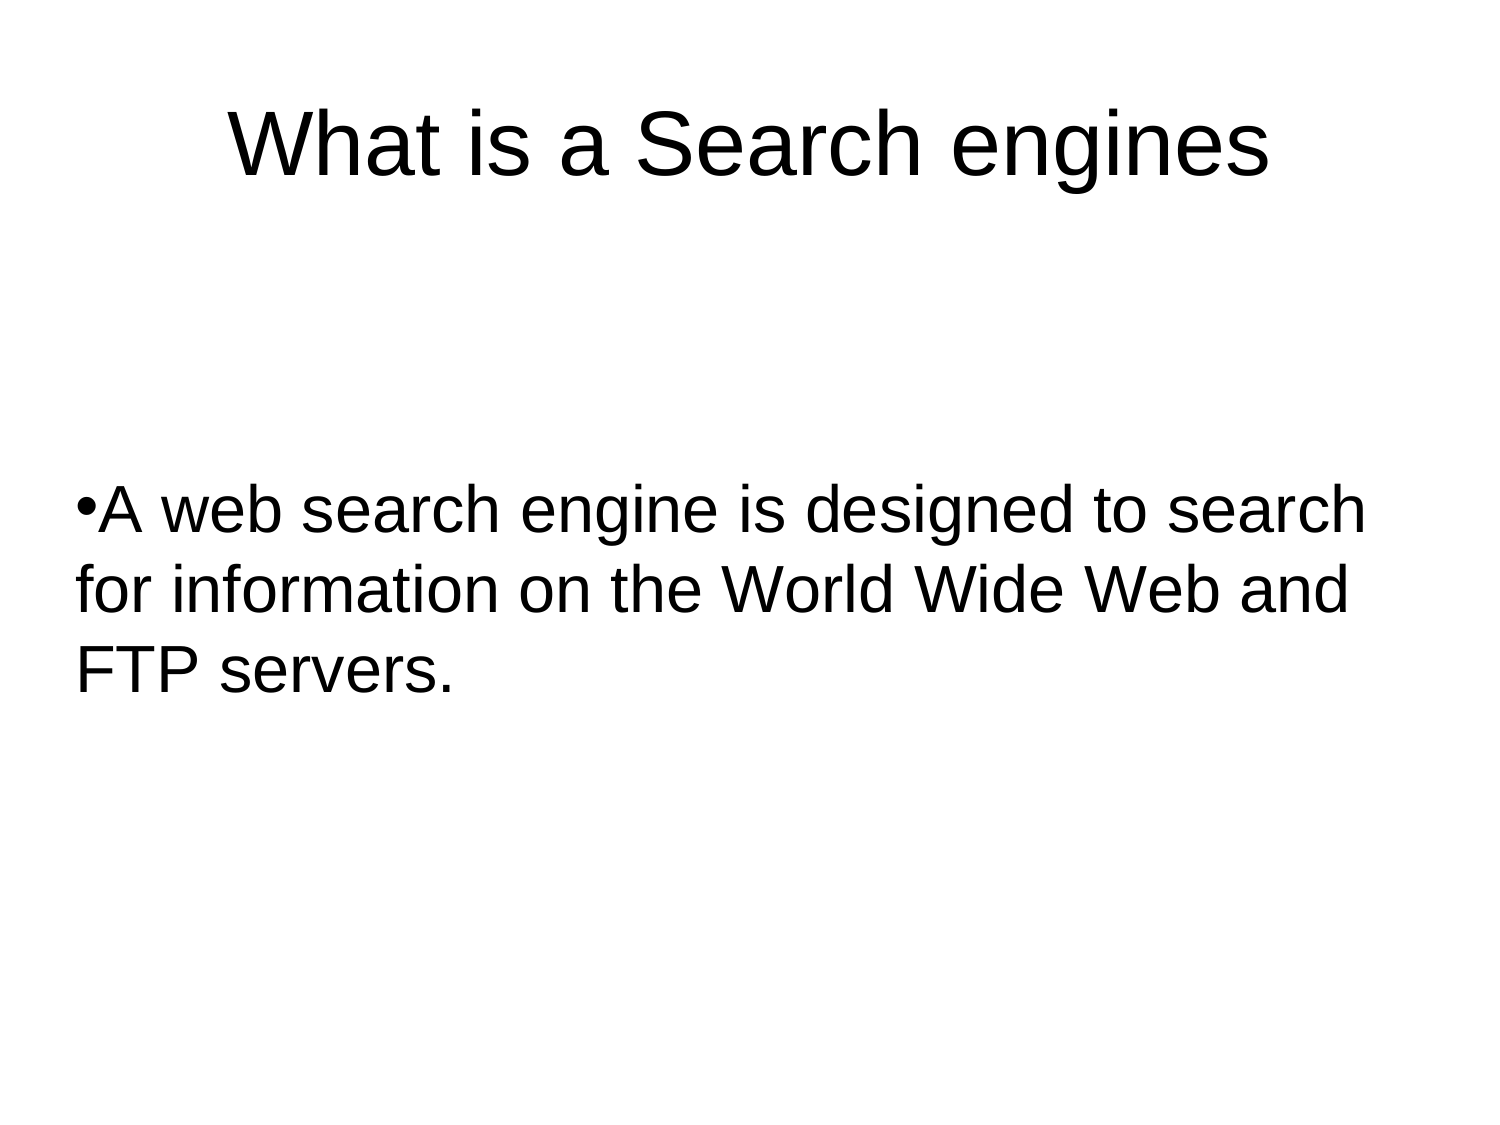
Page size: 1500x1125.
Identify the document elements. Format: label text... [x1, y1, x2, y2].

subtitle A web search engine is designed to search for information on the World Wide Web and FTP servers. [75, 269, 1426, 998]
title What is a Search engines [75, 44, 1426, 233]
